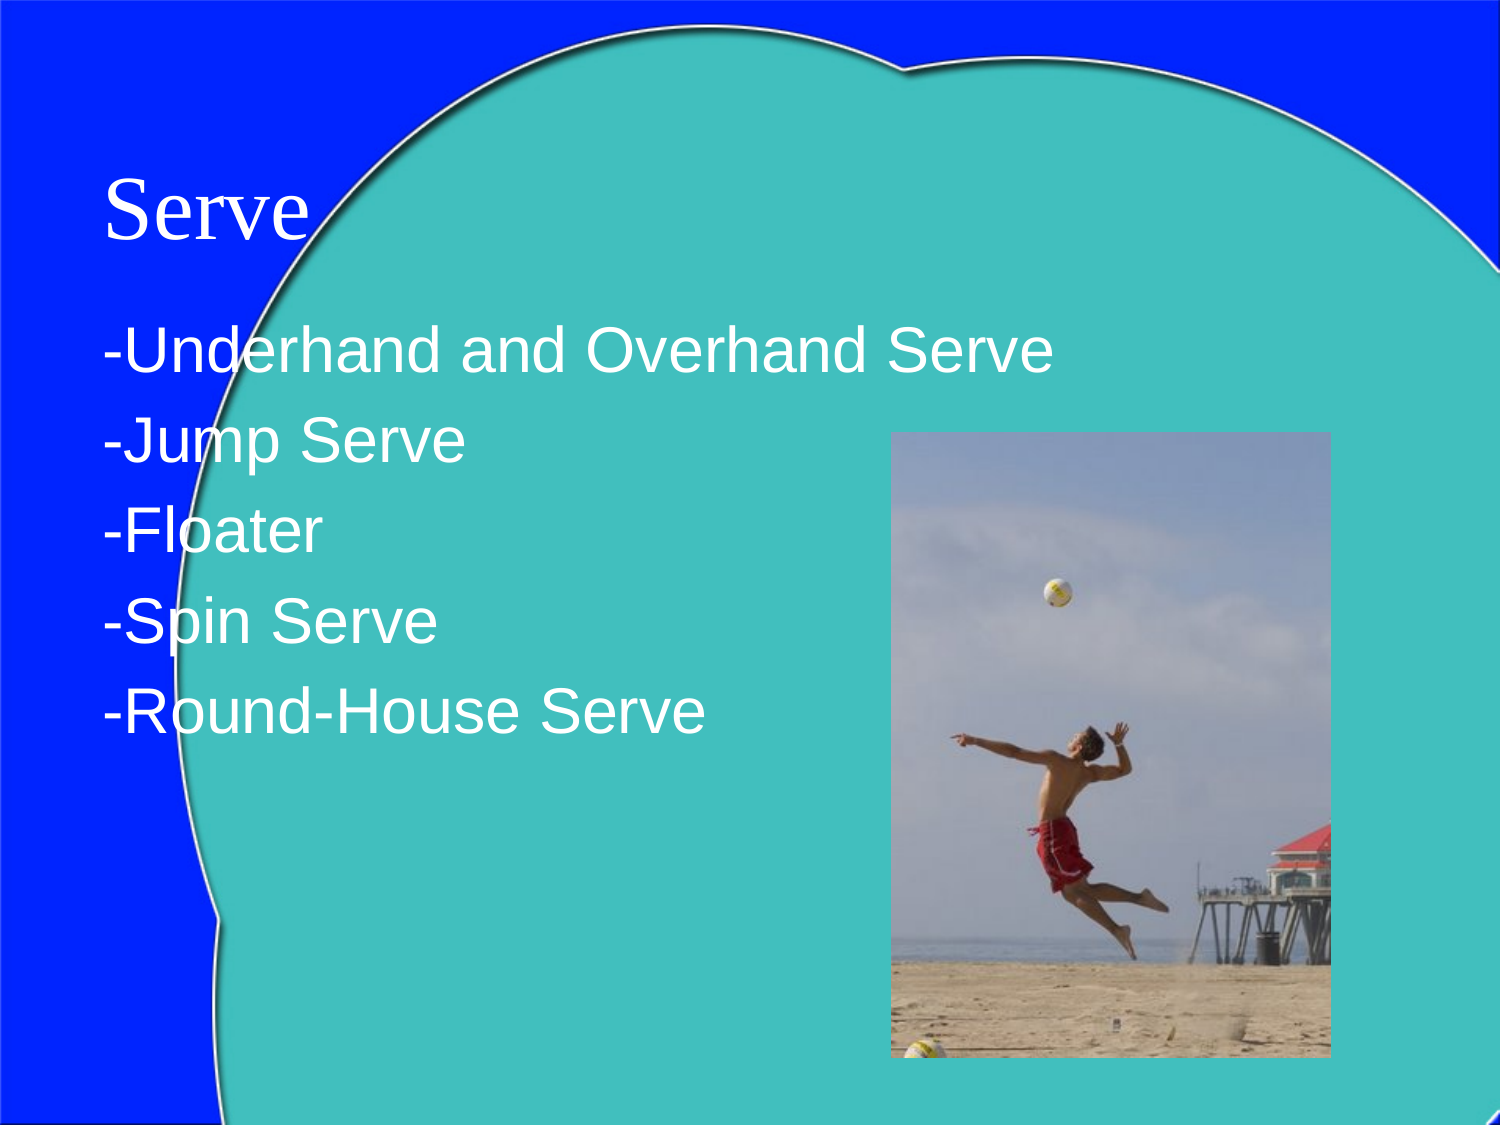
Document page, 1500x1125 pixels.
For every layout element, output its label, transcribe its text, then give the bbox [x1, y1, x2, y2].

title Serve [87, 77, 1425, 266]
list -Underhand and Overhand Serve -Jump Serve -Floater -Spin Serve -Round-House Serve [87, 299, 1425, 963]
picture [0, 0, 1500, 1125]
